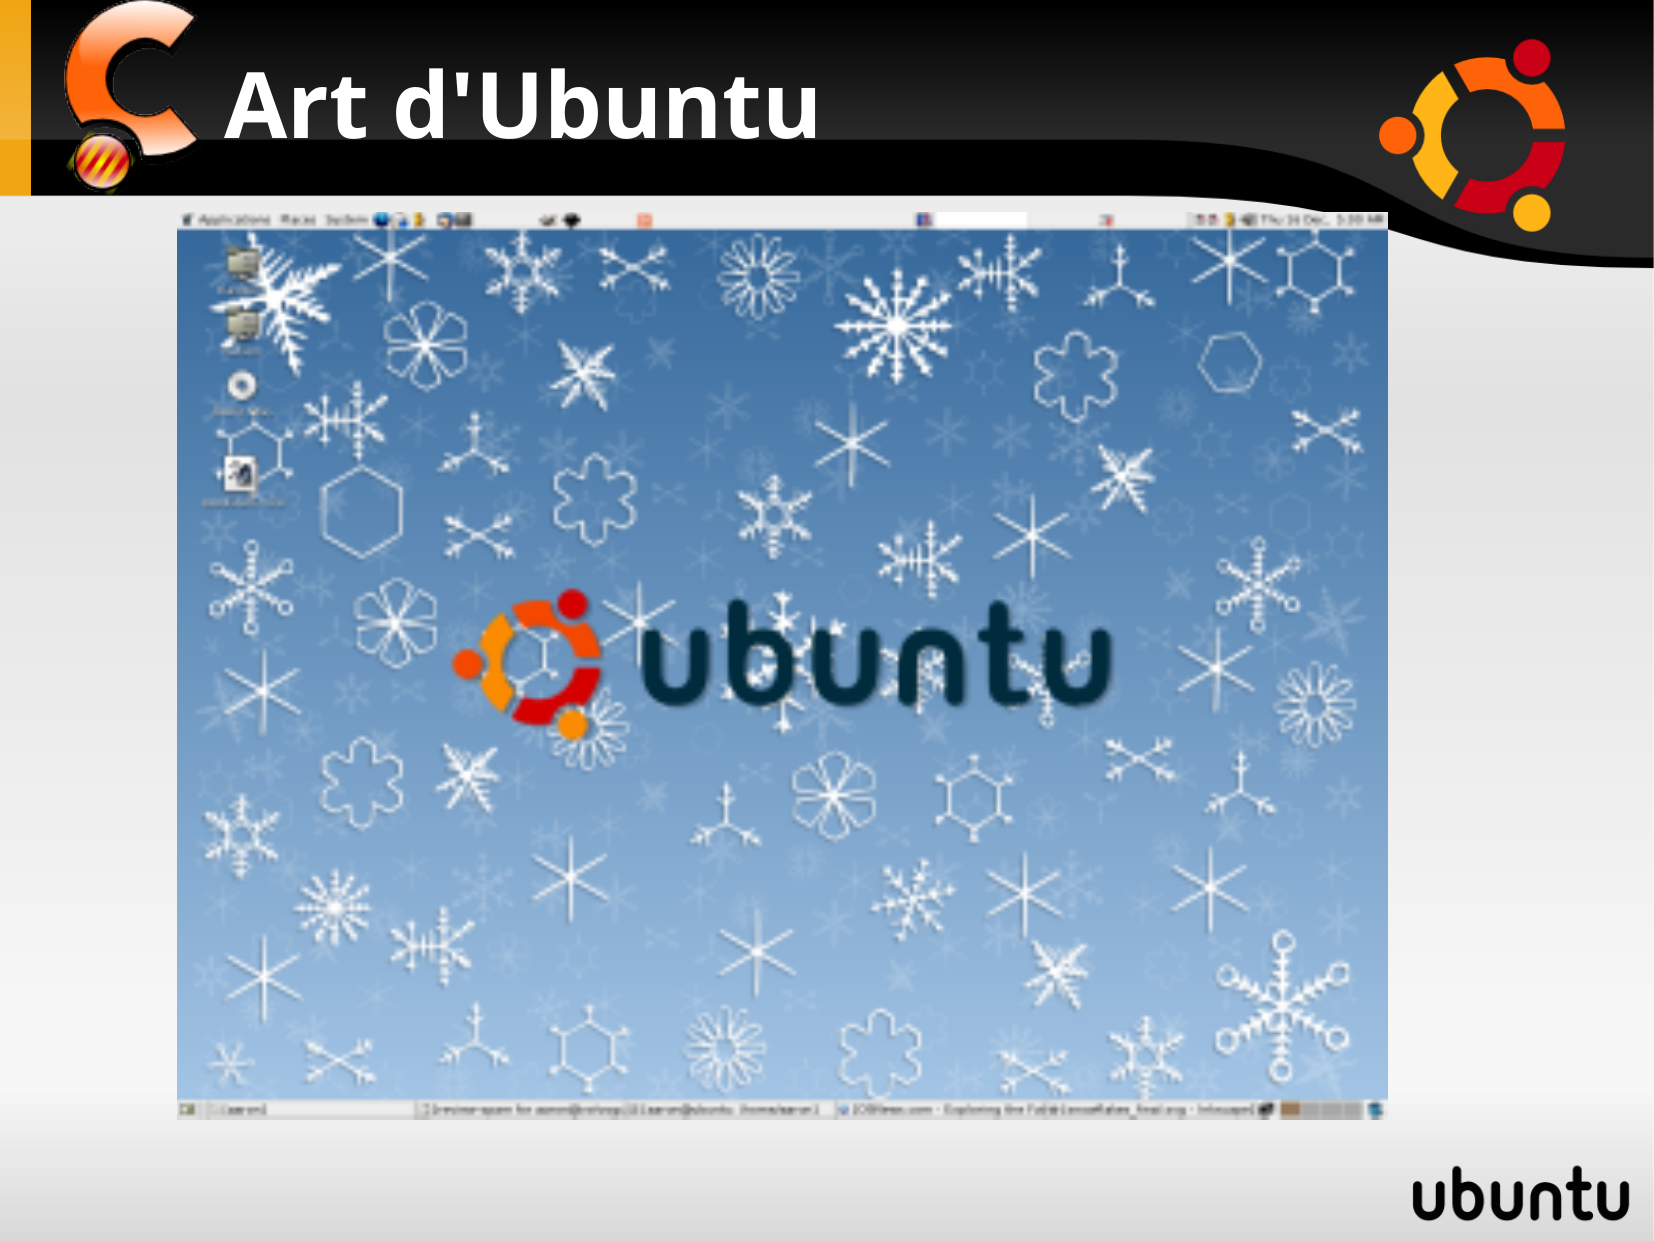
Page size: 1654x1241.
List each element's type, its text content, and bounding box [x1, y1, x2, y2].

picture [0, 0, 1654, 1241]
title Art d'Ubuntu [76, 0, 1565, 208]
